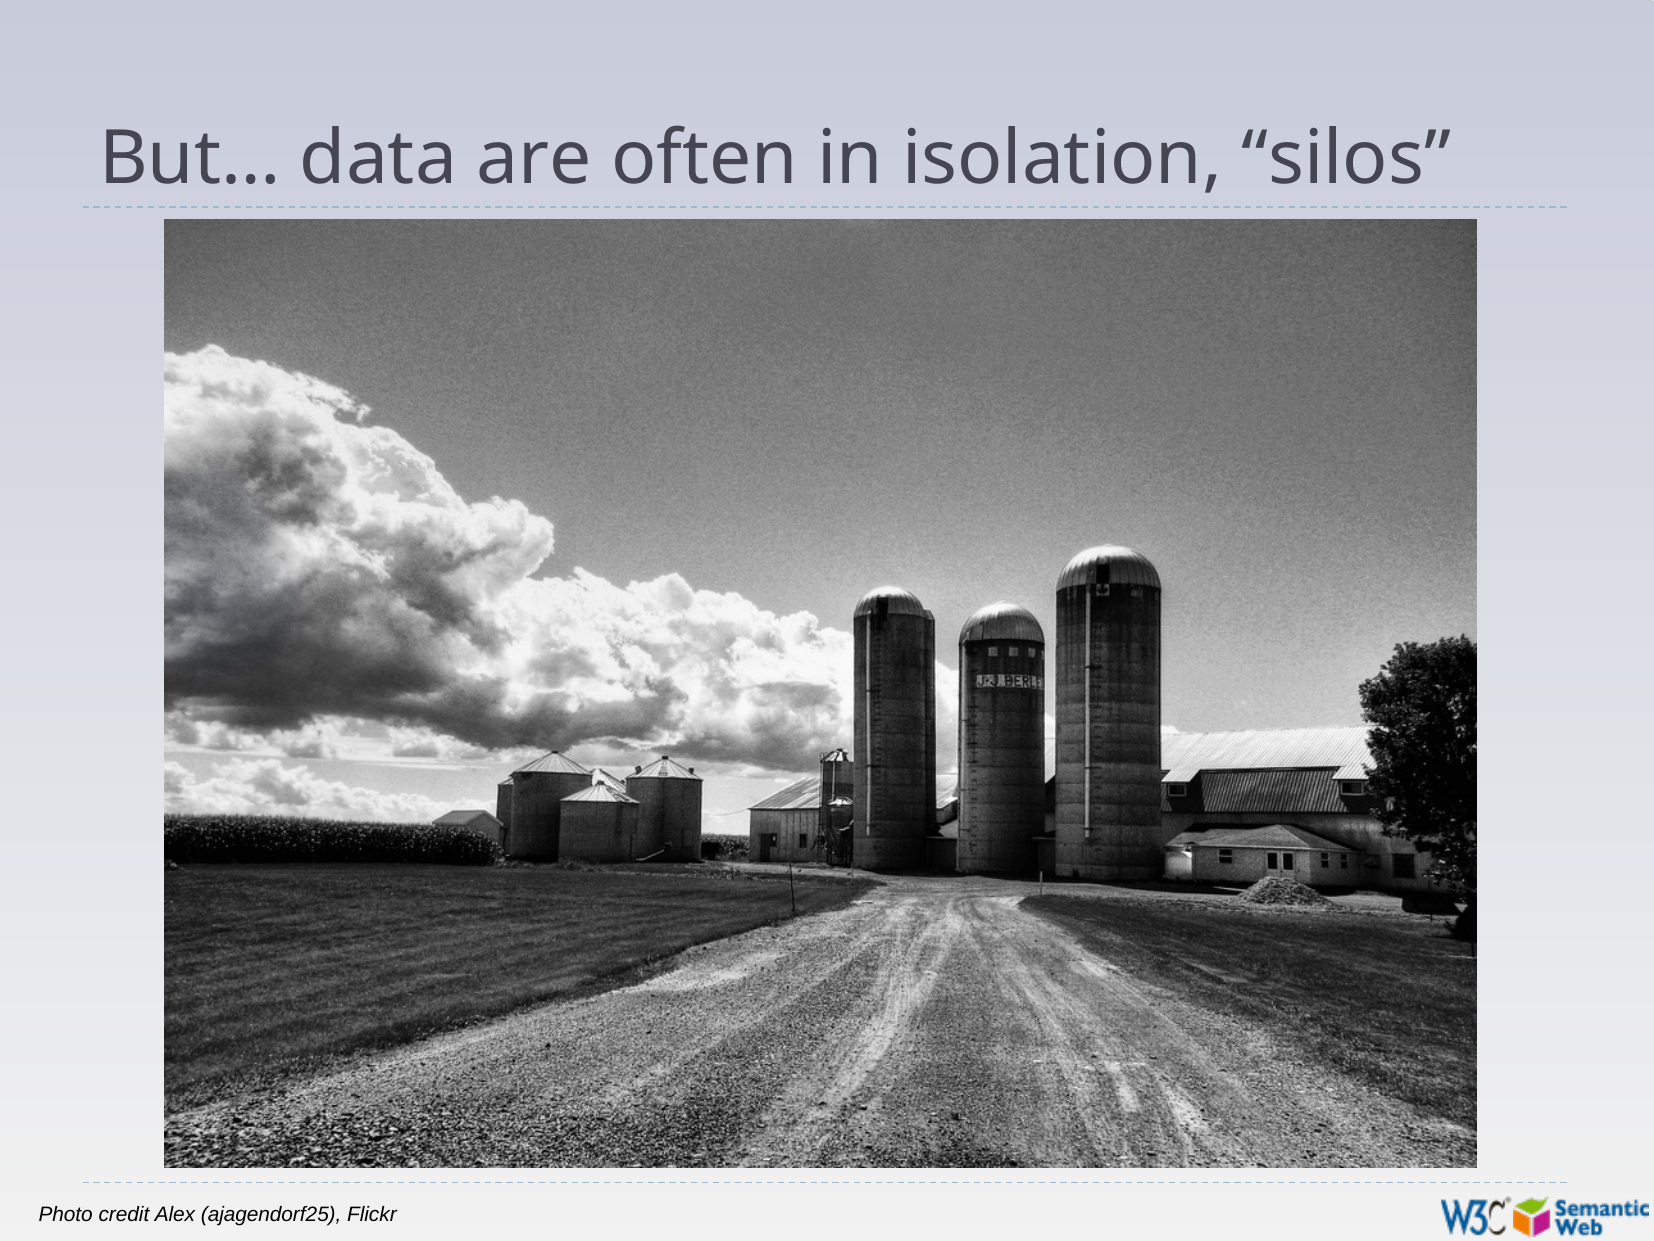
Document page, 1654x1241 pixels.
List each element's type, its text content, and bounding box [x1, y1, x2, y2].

title But… data are often in isolation, “silos” [82, 41, 1572, 207]
picture [1441, 1195, 1649, 1237]
picture [164, 219, 1477, 1168]
text_box Photo credit Alex (ajagendorf25), Flickr [23, 1192, 1369, 1241]
